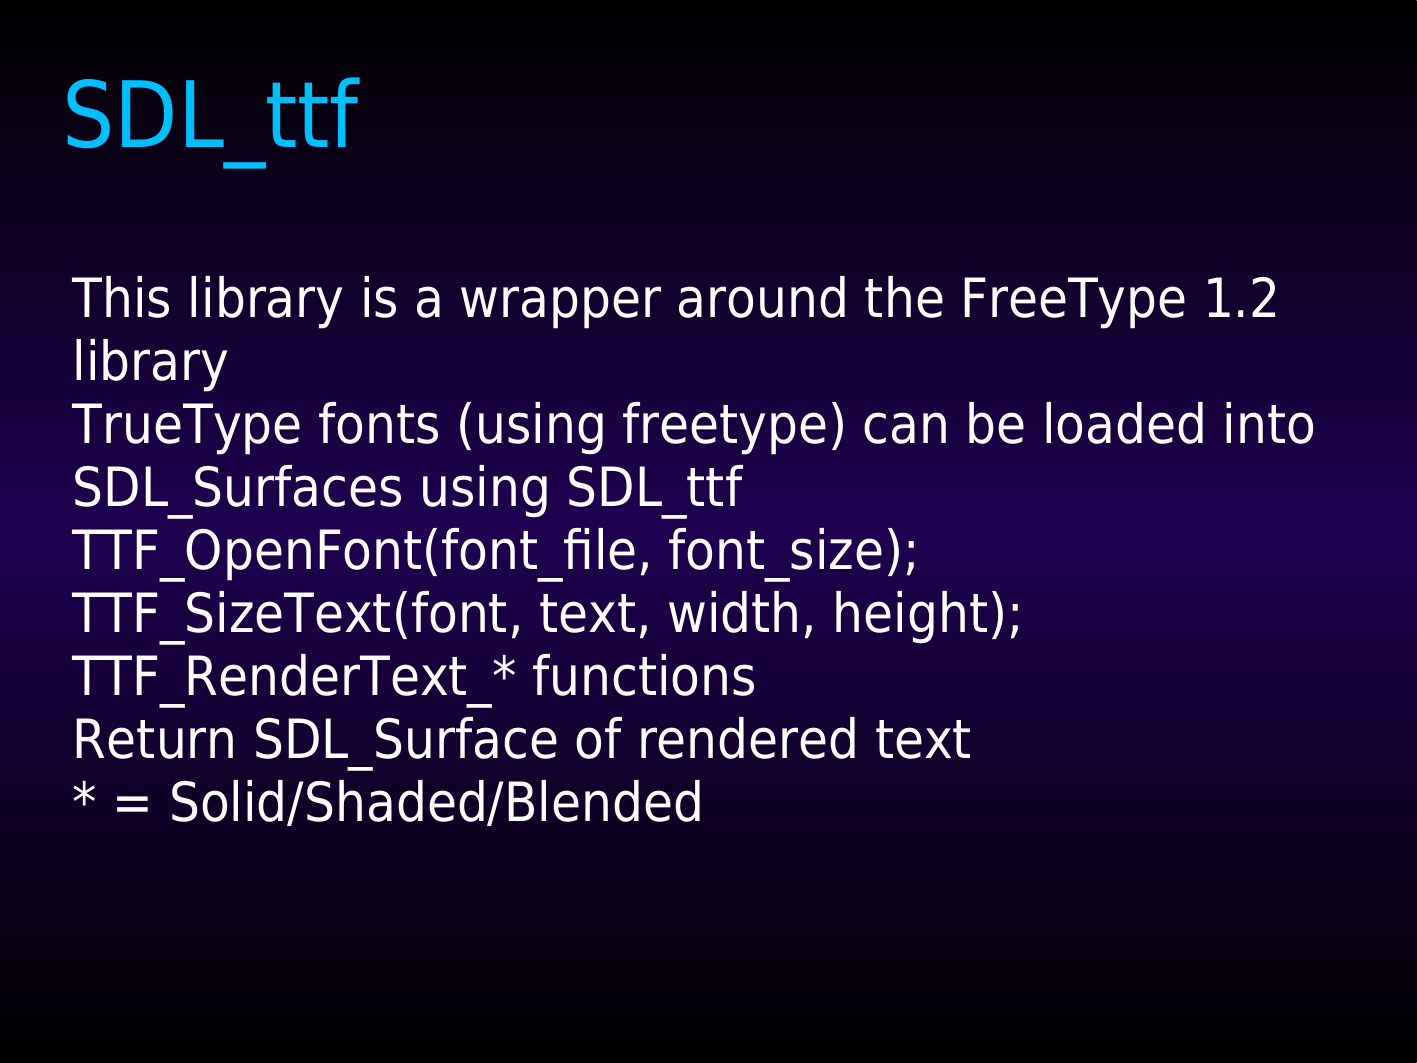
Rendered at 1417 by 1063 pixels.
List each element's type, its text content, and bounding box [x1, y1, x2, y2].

text_box This library is a wrapper around the FreeType 1.2 library TrueType fonts (using freetype) can be loaded into SDL_Surfaces using SDL_ttf TTF_OpenFont(font_file, font_size); TTF_SizeText(font, text, width, height); TTF_RenderText_* functions Return SDL_Surface of rendered text * = Solid/Shaded/Blended [72, 267, 1344, 835]
text_box SDL_ttf [62, 62, 1334, 170]
